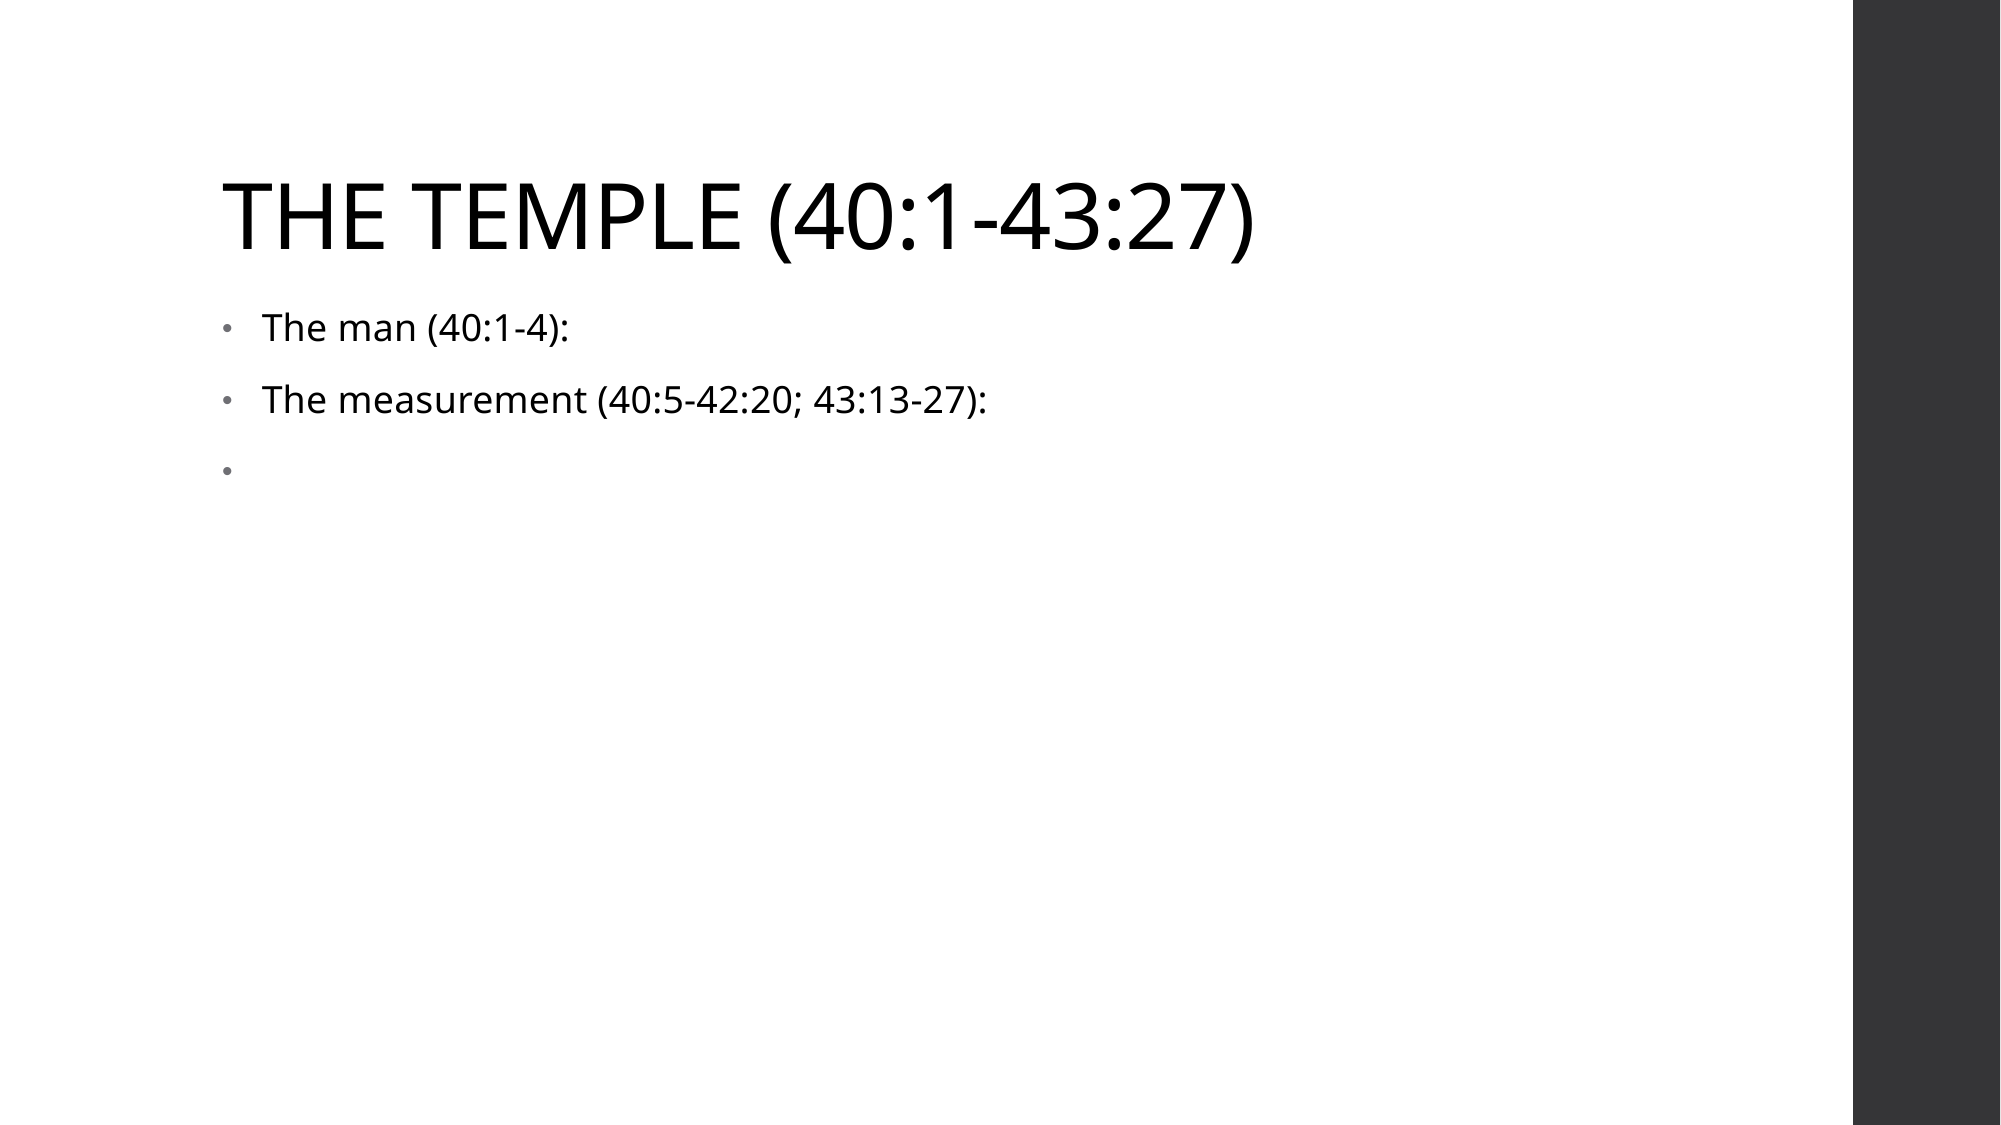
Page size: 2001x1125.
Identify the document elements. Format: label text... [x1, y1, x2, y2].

list The man (40:1-4): The measurement (40:5-42:20; 43:13-27): [206, 299, 1617, 1014]
title THE TEMPLE (40:1-43:27) [206, 60, 1797, 278]
